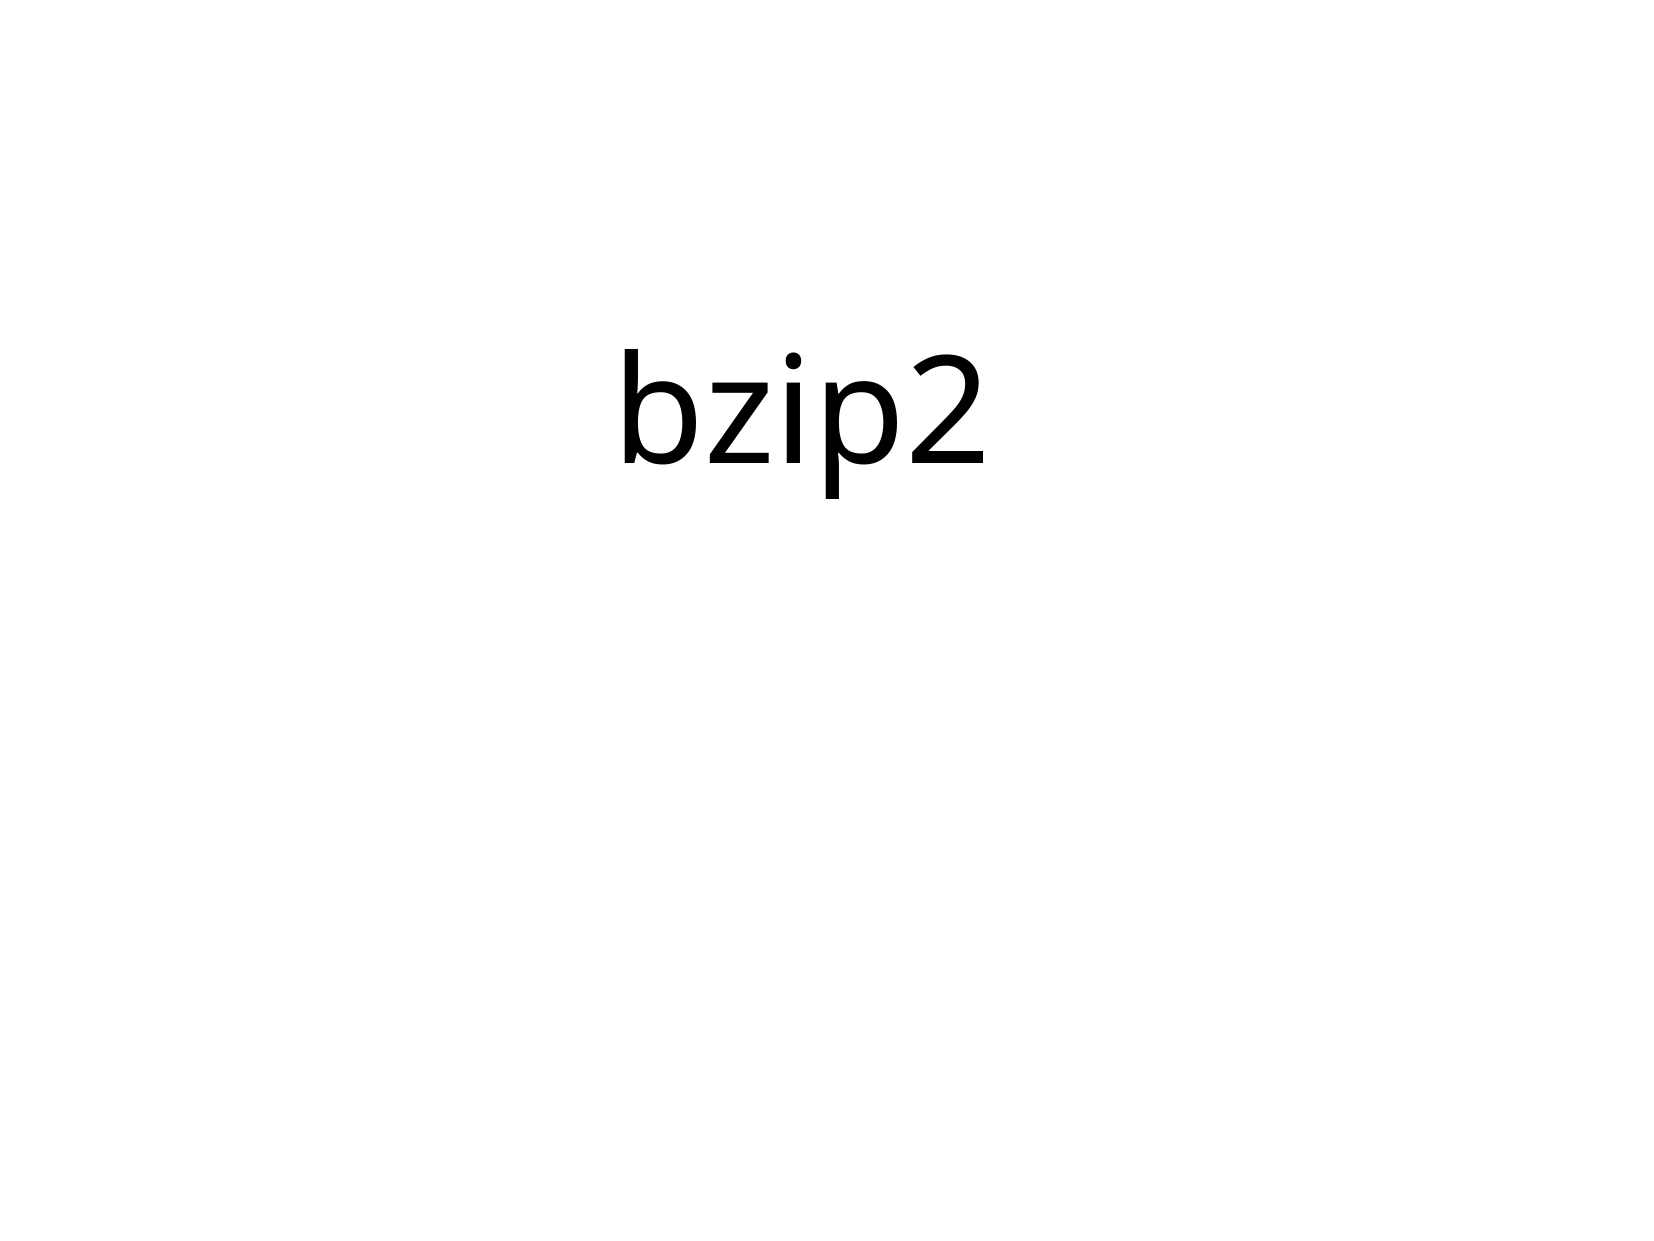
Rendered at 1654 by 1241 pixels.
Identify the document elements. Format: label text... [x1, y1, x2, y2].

text_box bzip2 [295, 295, 1270, 537]
